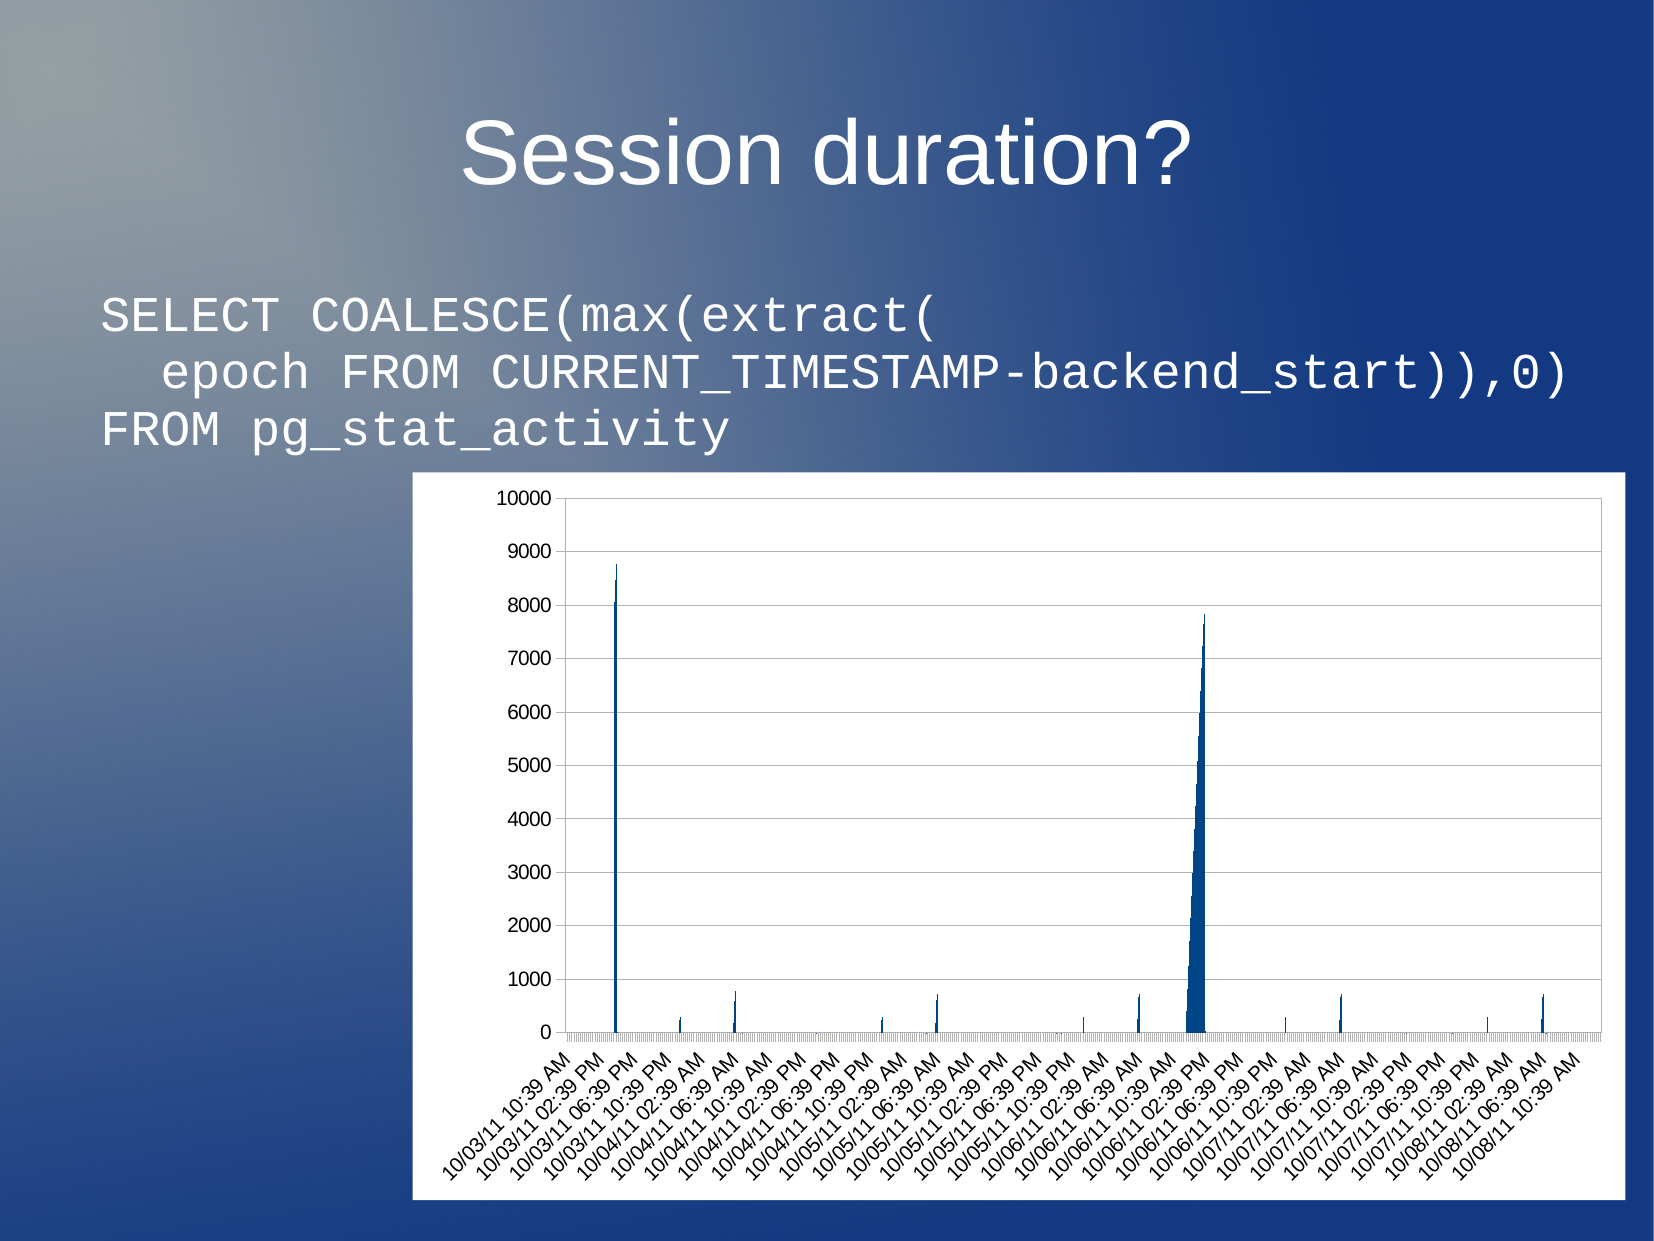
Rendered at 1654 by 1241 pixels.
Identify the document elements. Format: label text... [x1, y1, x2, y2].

list SELECT COALESCE(max(extract( epoch FROM CURRENT_TIMESTAMP-backend_start)),0) FROM pg_stat_activity [82, 290, 1571, 1109]
chart [412, 472, 1626, 1201]
picture [0, 0, 1654, 1241]
title Session duration? [82, 49, 1571, 257]
